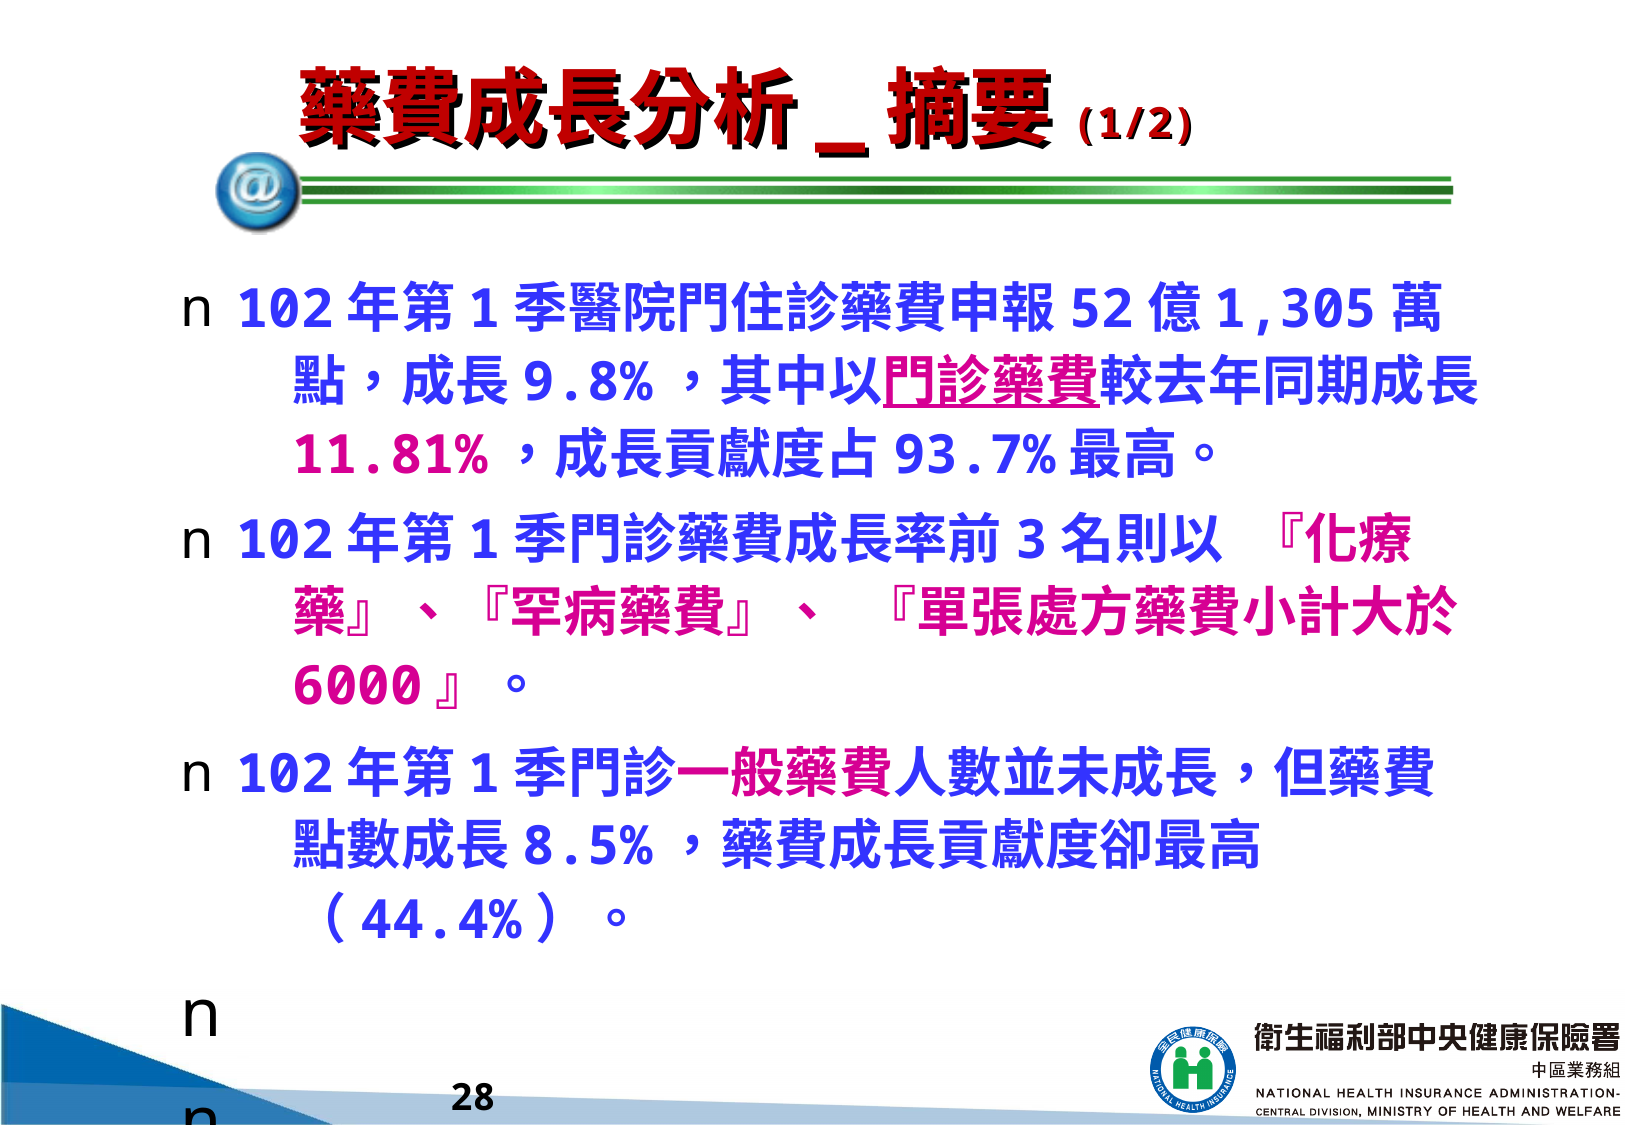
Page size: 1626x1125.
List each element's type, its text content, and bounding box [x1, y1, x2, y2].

text_box [268, 79, 1625, 268]
list 102年第1季醫院門住診藥費申報52億1,305萬點，成長9.8%，其中以門診藥費較去年同期成長11.81%，成長貢獻度占93.7%最高。 102年第1季門診藥費成長率前3名則以 『化療藥』、『罕病藥費』、 『單張處方藥費小計大於6000』。 102年第1季門診一般藥費人數並未成長，但藥費點數成長8.5%，藥費成長貢獻度卻最高（44.4%）。 [165, 257, 1499, 1024]
text_box [435, 1065, 815, 1125]
title 藥費成長分析_摘要(1/2) [280, 10, 1562, 198]
